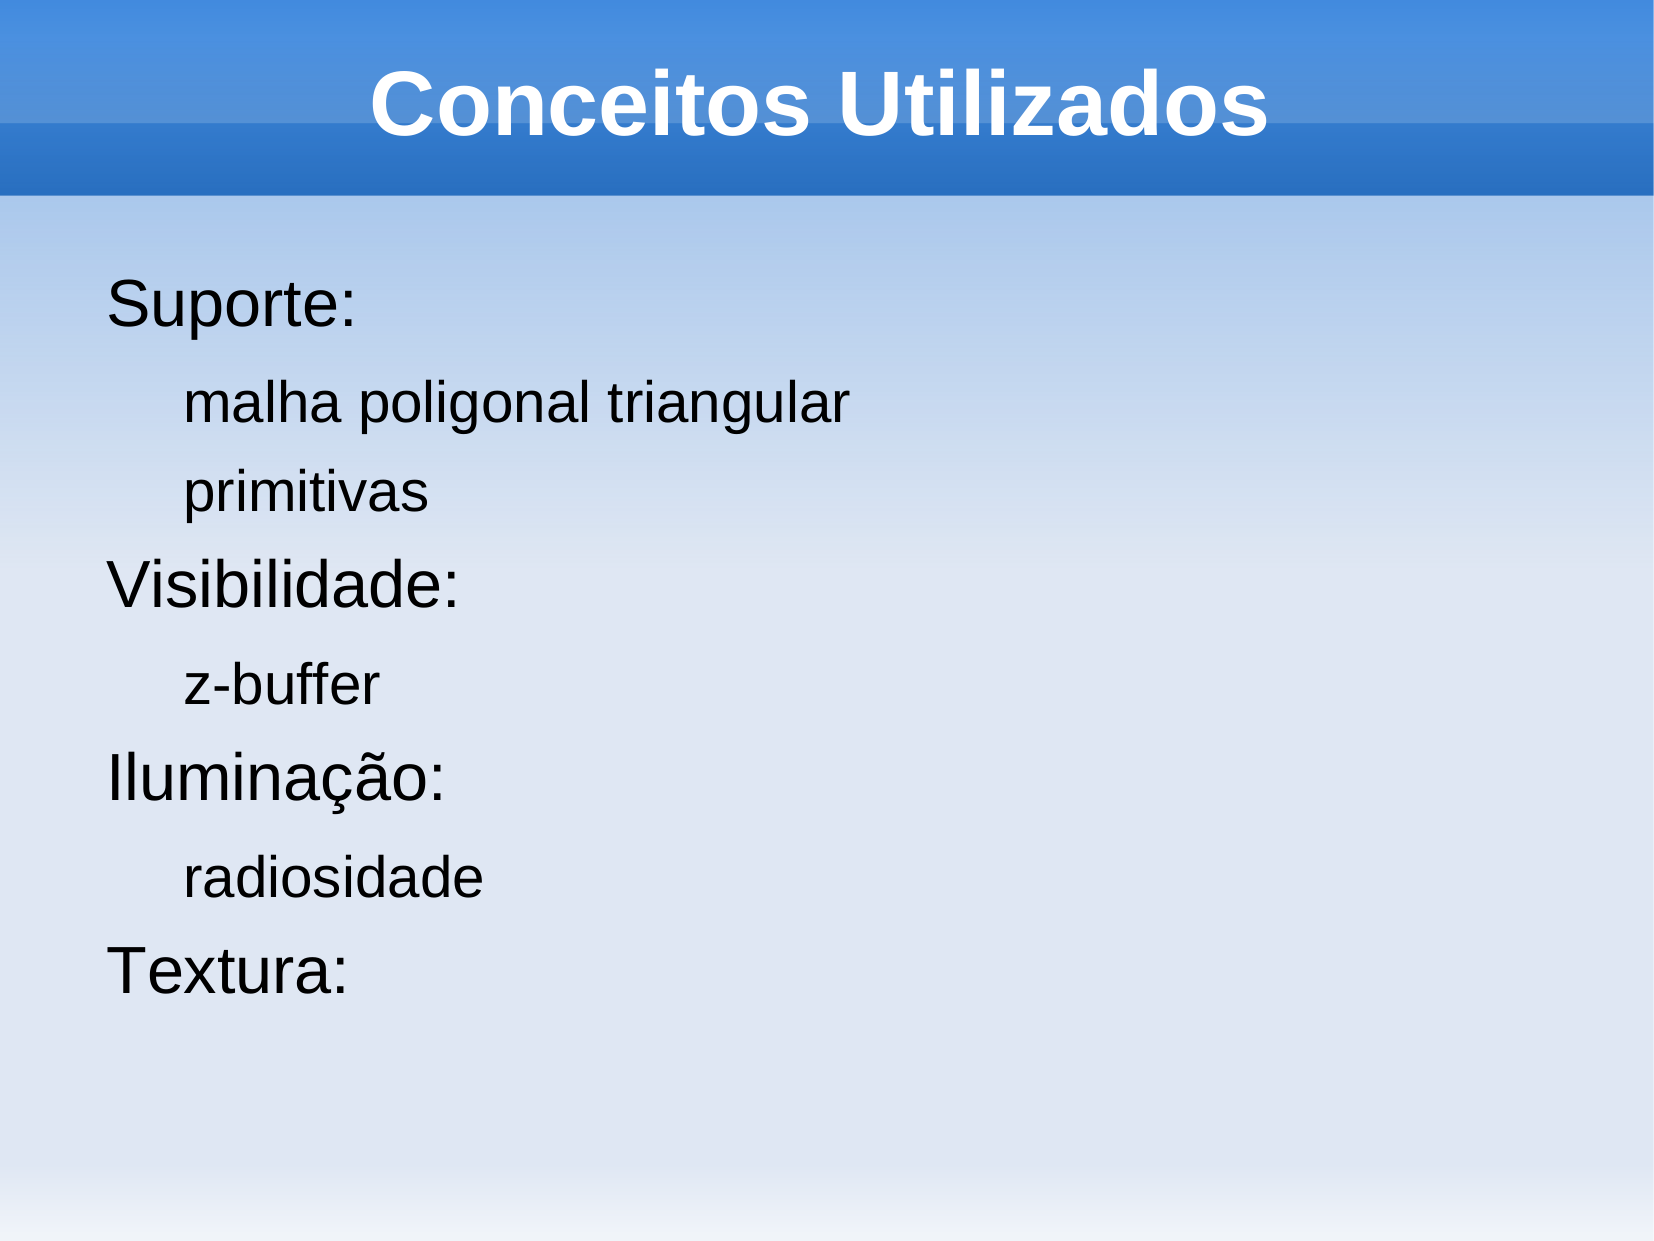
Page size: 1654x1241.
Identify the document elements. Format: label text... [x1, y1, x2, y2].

title Conceitos Utilizados [76, 7, 1565, 200]
list Suporte: malha poligonal triangular primitivas Visibilidade: z-buffer Iluminação: radiosidade Textura: [88, 265, 1577, 1103]
picture [0, 0, 1654, 1241]
